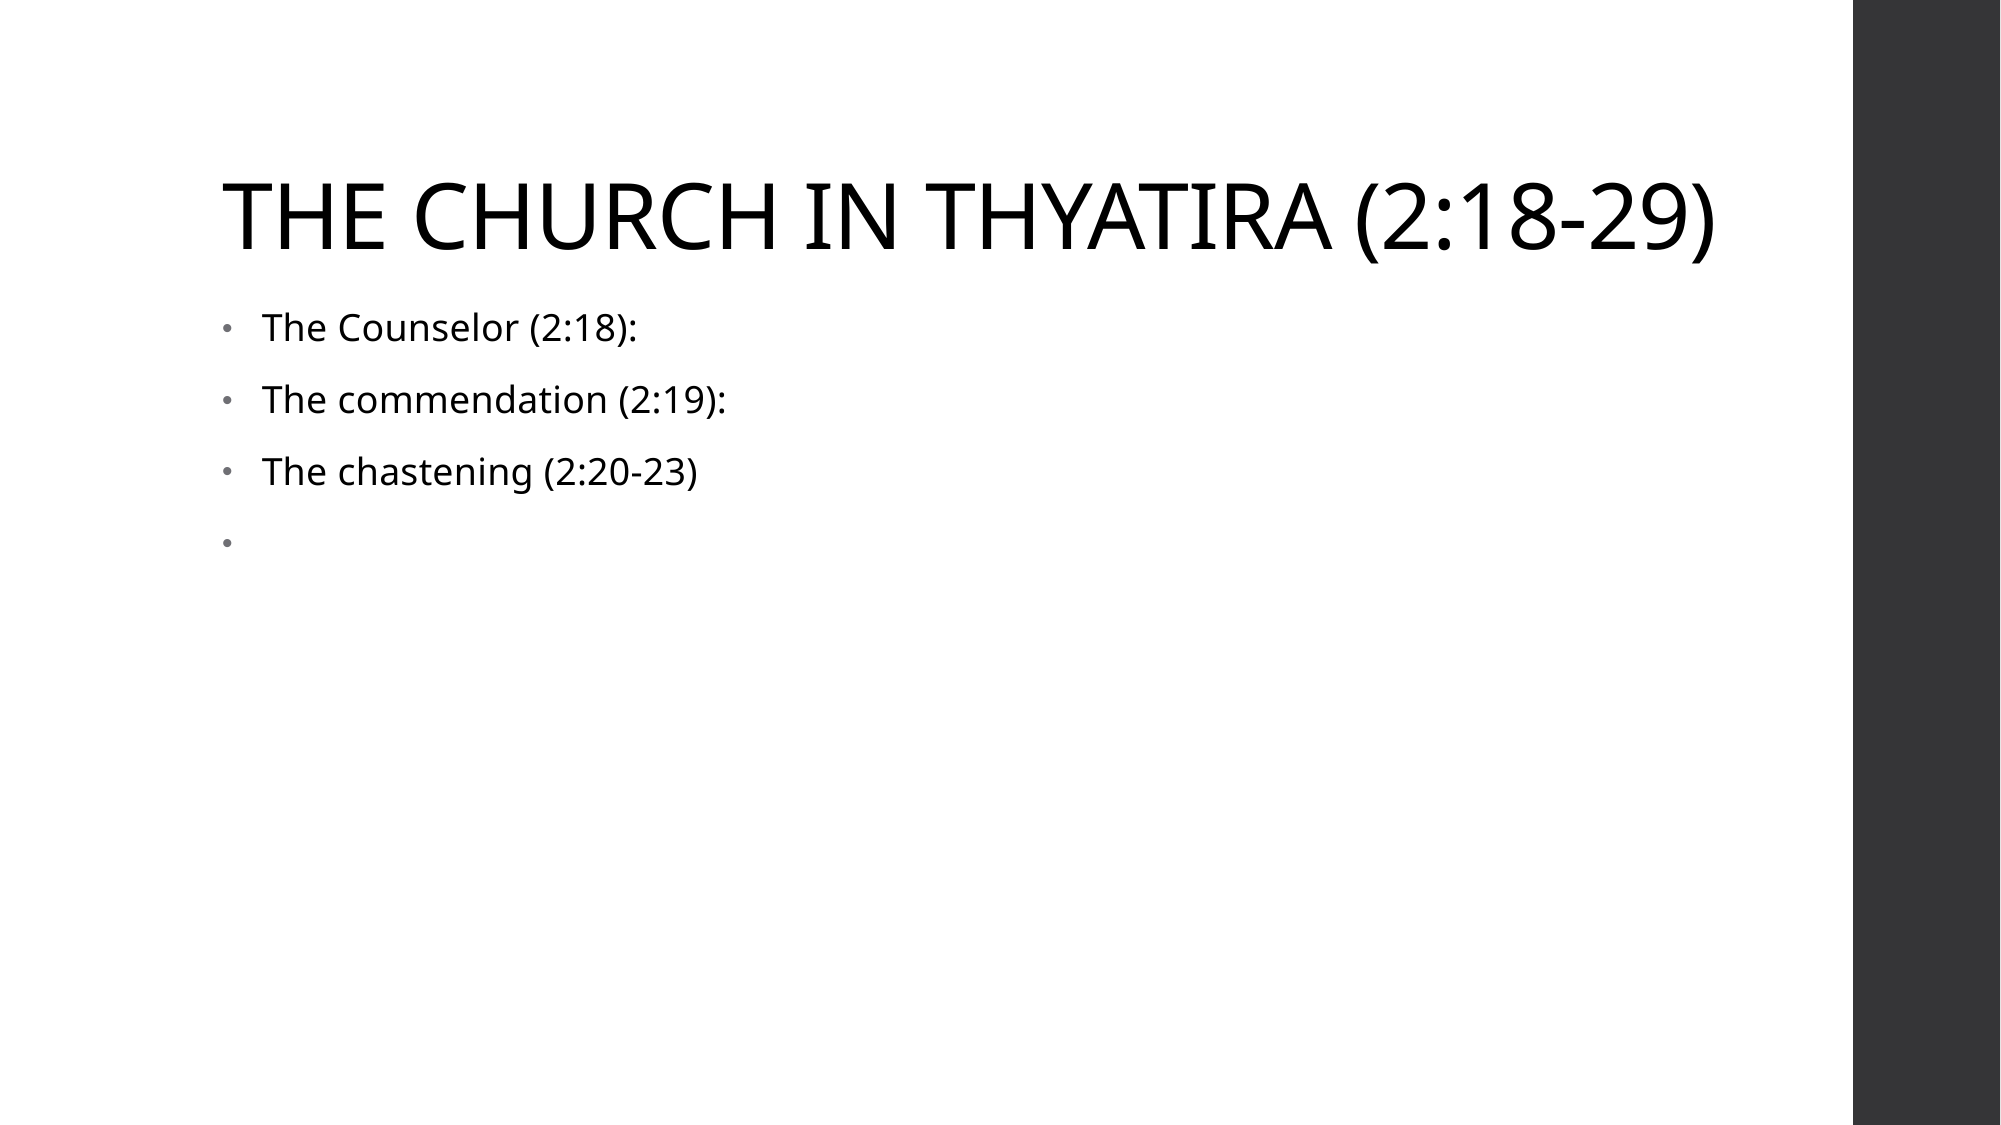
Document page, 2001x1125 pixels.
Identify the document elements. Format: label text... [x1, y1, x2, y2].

title THE CHURCH IN THYATIRA (2:18-29) [206, 60, 1797, 278]
list The Counselor (2:18): The commendation (2:19): The chastening (2:20-23) [206, 299, 1617, 1014]
